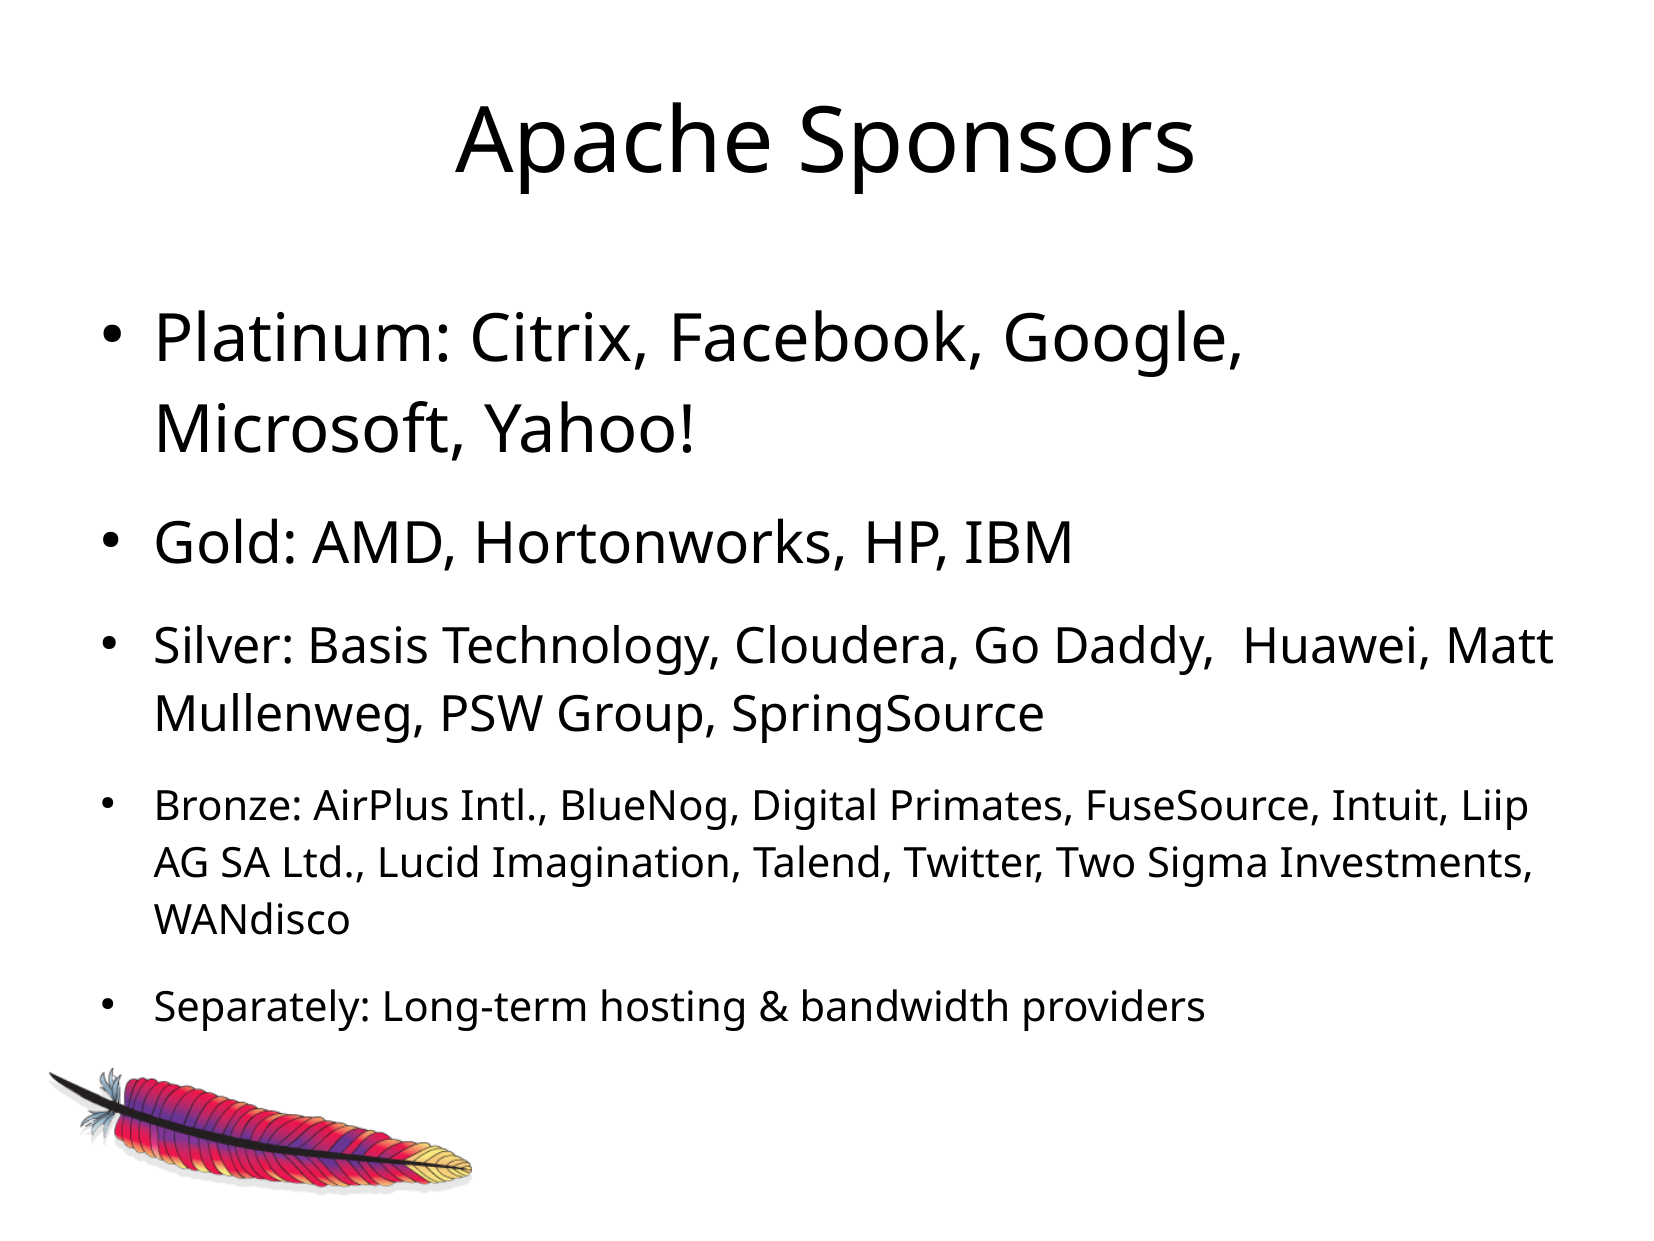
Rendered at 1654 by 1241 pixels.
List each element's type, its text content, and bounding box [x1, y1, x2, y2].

list Platinum: Citrix, Facebook, Google, Microsoft, Yahoo! Gold: AMD, Hortonworks, HP, IBM Silver: Basis Technology, Cloudera, Go Daddy, Huawei, Matt Mullenweg, PSW Group, SpringSource Bronze: AirPlus Intl., BlueNog, Digital Primates, FuseSource, Intuit, Liip AG SA Ltd., Lucid Imagination, Talend, Twitter, Two Sigma Investments, WANdisco Separately: Long-term hosting & bandwidth providers [82, 290, 1571, 1109]
picture [45, 1064, 477, 1200]
title Apache Sponsors [82, 49, 1571, 226]
